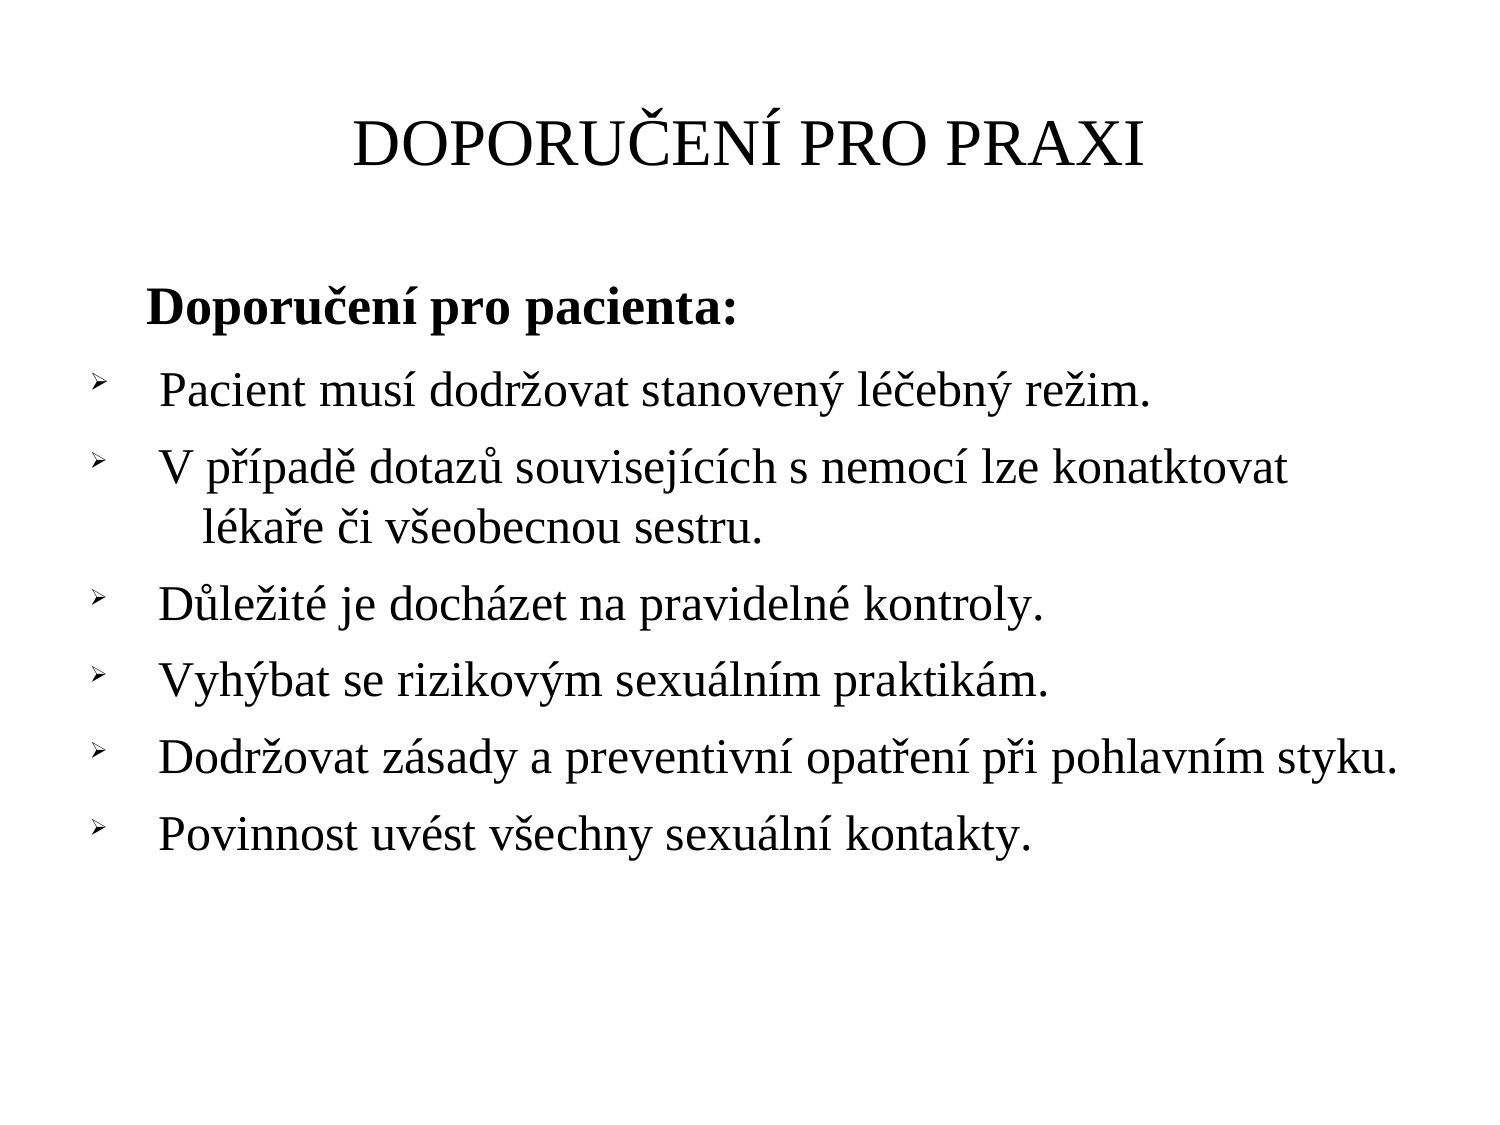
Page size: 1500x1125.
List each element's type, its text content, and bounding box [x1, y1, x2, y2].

list Doporučení pro pacienta: Pacient musí dodržovat stanovený léčebný režim. V případě dotazů souvisejících s nemocí lze konatktovat lékaře či všeobecnou sestru. Důležité je docházet na pravidelné kontroly. Vyhýbat se rizikovým sexuálním praktikám. Dodržovat zásady a preventivní opatření při pohlavním styku. Povinnost uvést všechny sexuální kontakty. [75, 262, 1425, 1005]
title DOPORUČENÍ PRO PRAXI [75, 45, 1425, 233]
